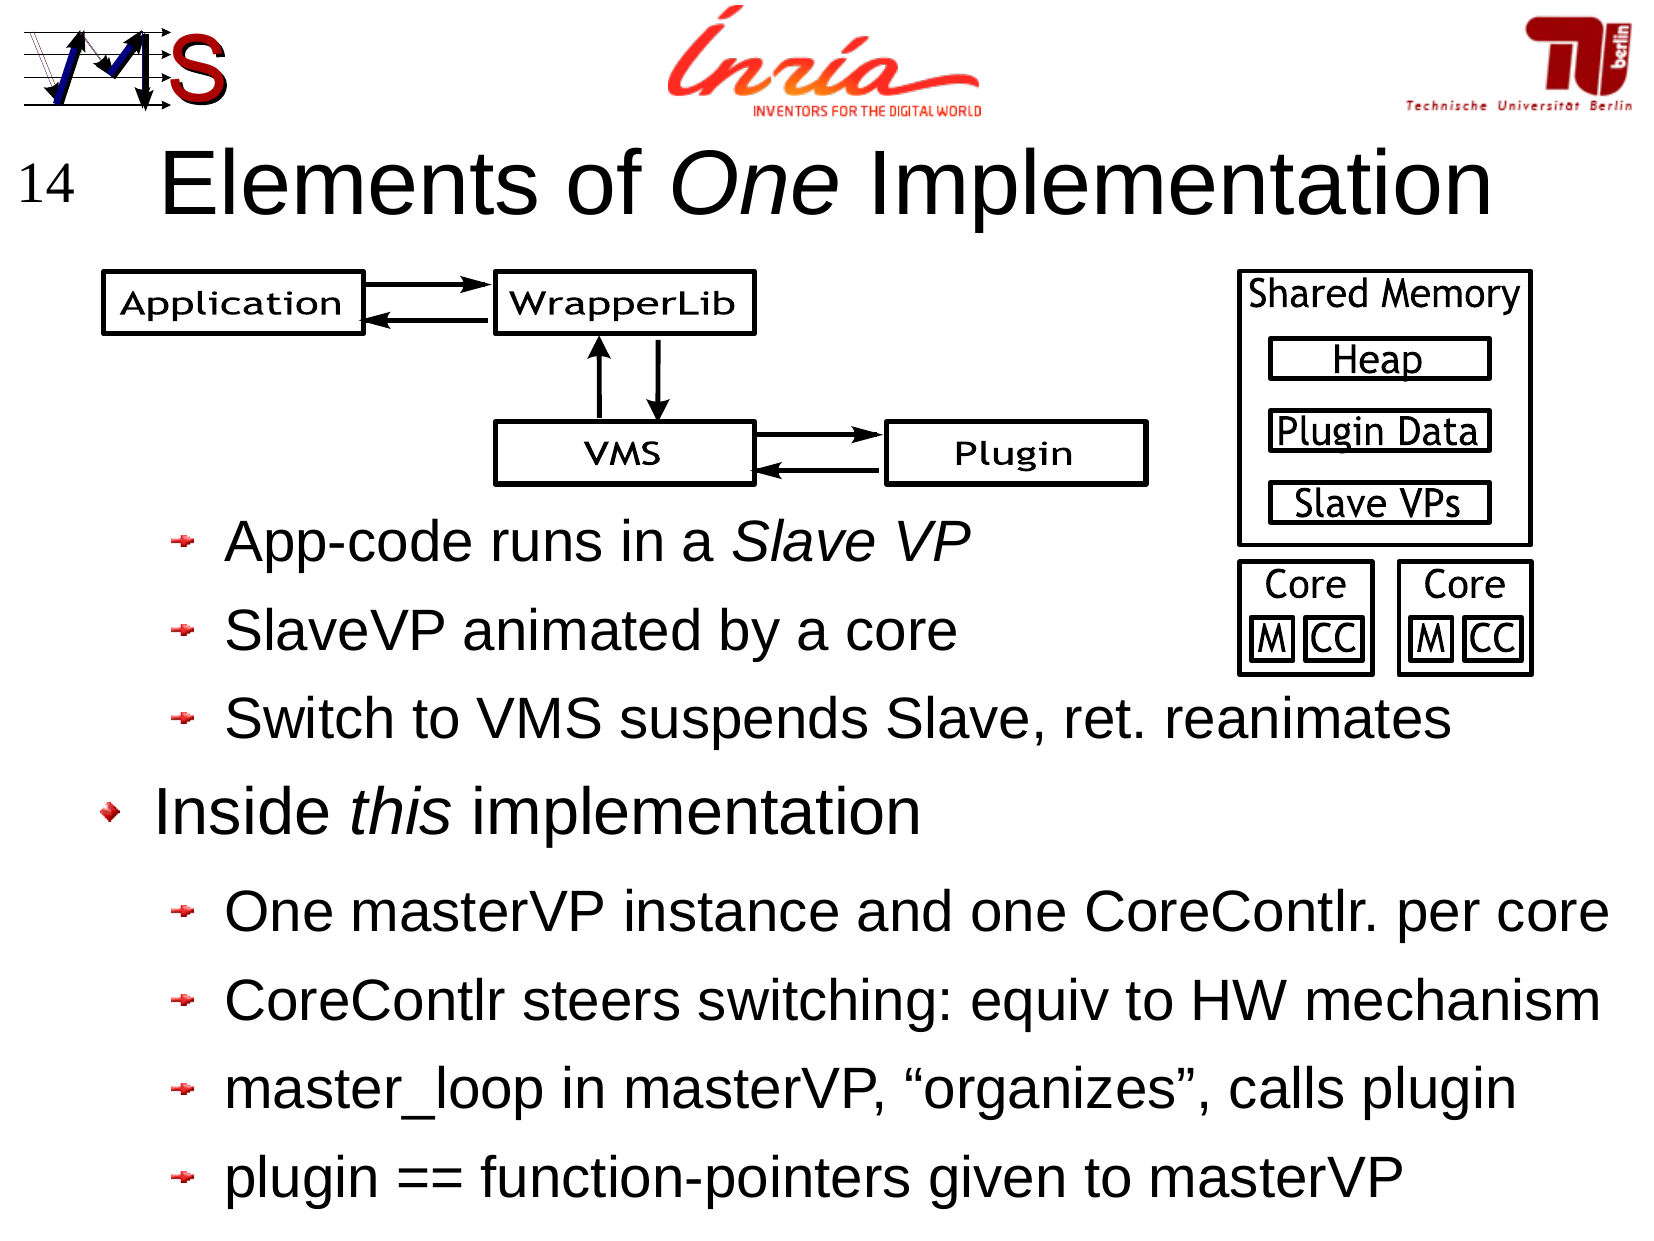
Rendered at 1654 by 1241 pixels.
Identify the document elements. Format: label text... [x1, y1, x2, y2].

list App-code runs in a Slave VP SlaveVP animated by a core Switch to VMS suspends Slave, ret. reanimates Inside this implementation One masterVP instance and one CoreContlr. per core CoreContlr steers switching: equiv to HW mechanism master_loop in masterVP, “organizes”, calls plugin plugin == function-pointers given to masterVP [82, 508, 1613, 1241]
picture [101, 269, 1152, 488]
picture [1237, 268, 1538, 681]
picture [668, 5, 981, 78]
picture [1303, 5, 1646, 123]
title Elements of One Implementation [82, 78, 1571, 287]
